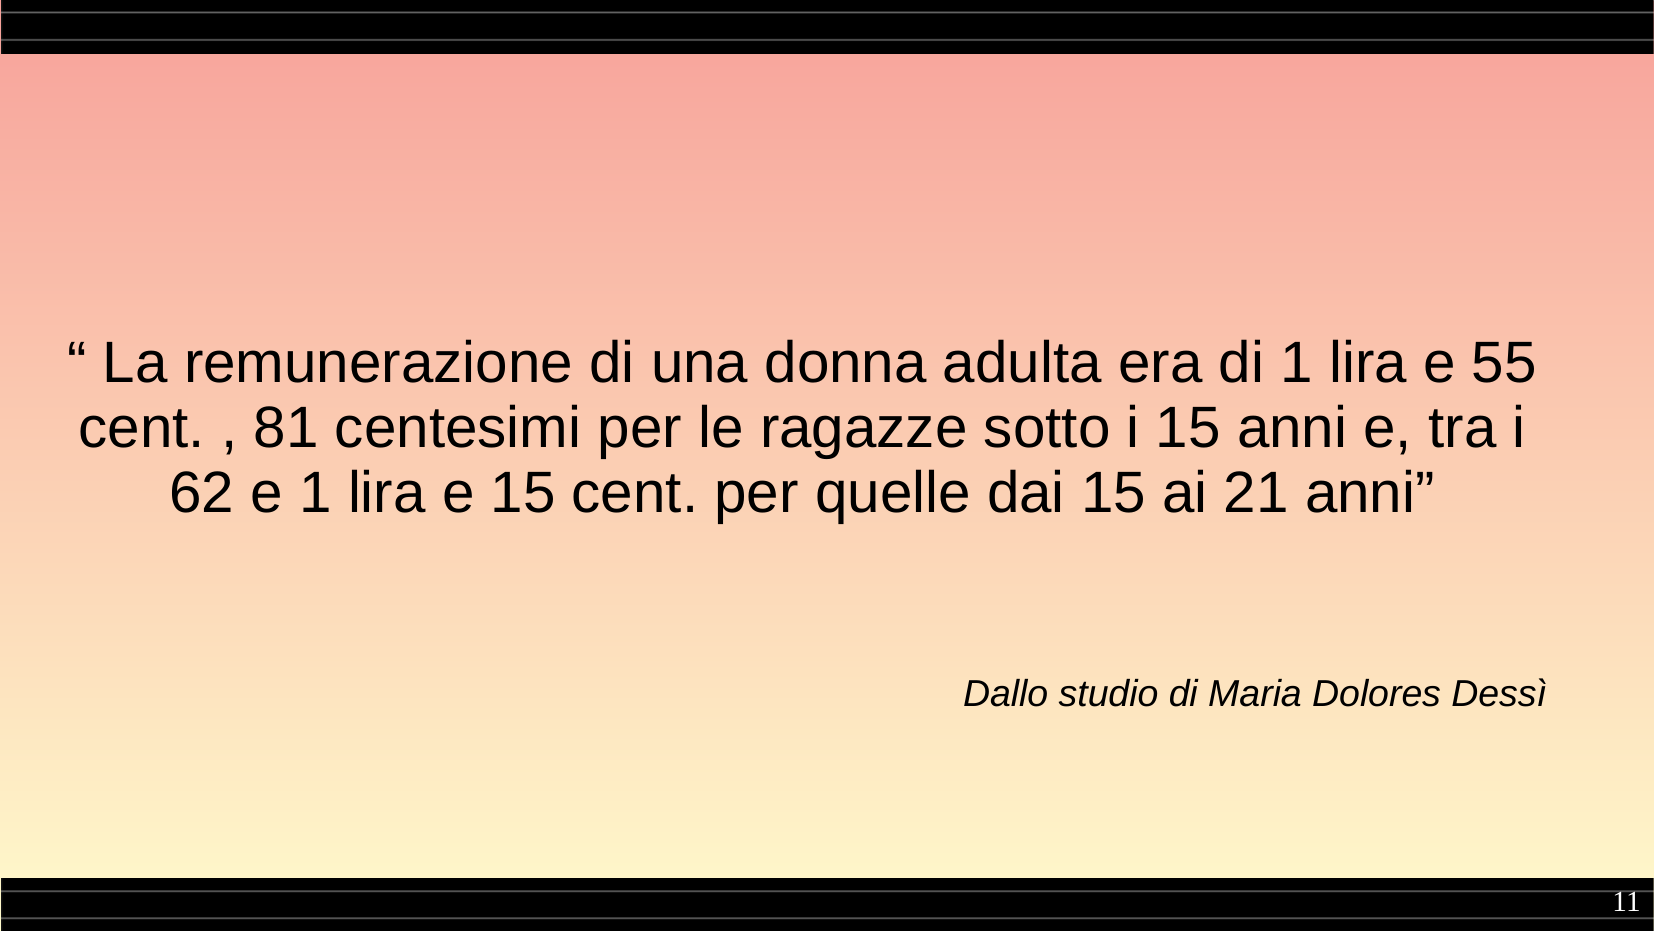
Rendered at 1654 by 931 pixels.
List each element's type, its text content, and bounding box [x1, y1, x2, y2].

picture [1, 0, 1654, 54]
picture [1, 878, 1654, 931]
subtitle “ La remunerazione di una donna adulta era di 1 lira e 55 cent. , 81 centesimi per le ragazze sotto i 15 anni e, tra i 62 e 1 lira e 15 cent. per quelle dai 15 ai 21 anni” Dallo studio di Maria Dolores Dessì [59, 223, 1548, 715]
